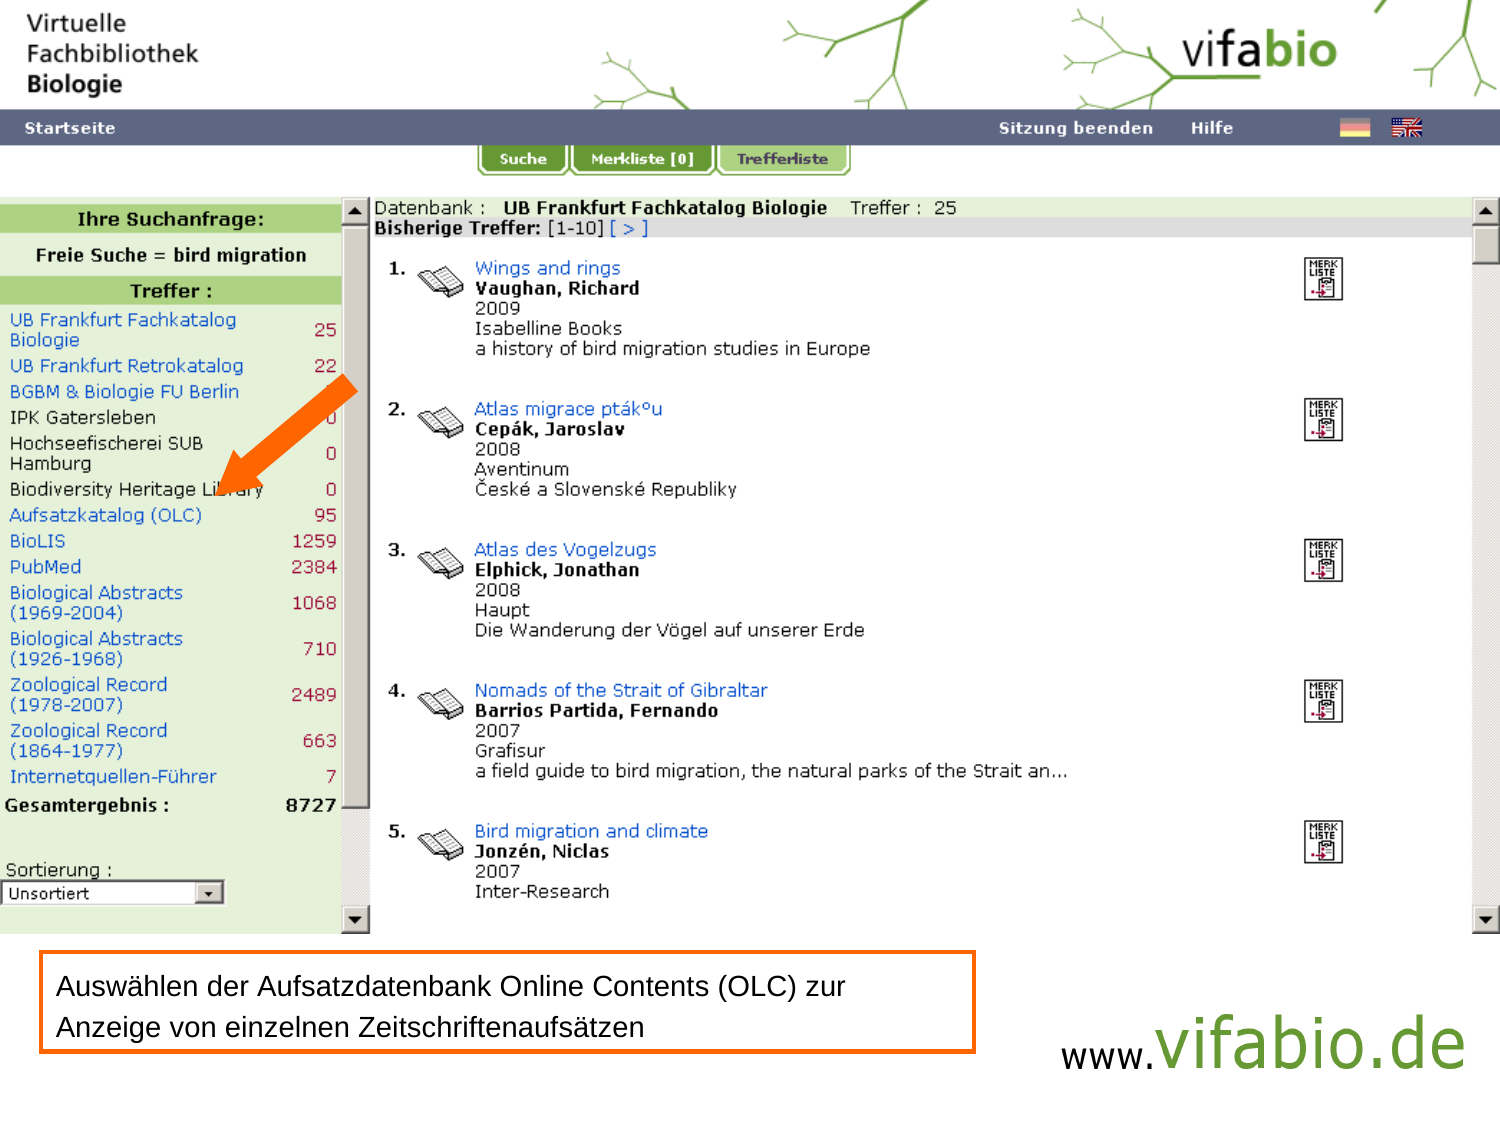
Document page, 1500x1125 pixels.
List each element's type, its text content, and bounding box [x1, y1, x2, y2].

picture [0, 0, 1500, 934]
text_box Auswählen der Aufsatzdatenbank Online Contents (OLC) zur Anzeige von einzelnen Zeitschriftenaufsätzen [41, 952, 975, 1052]
picture [1009, 964, 1500, 1125]
text_box [214, 373, 359, 497]
